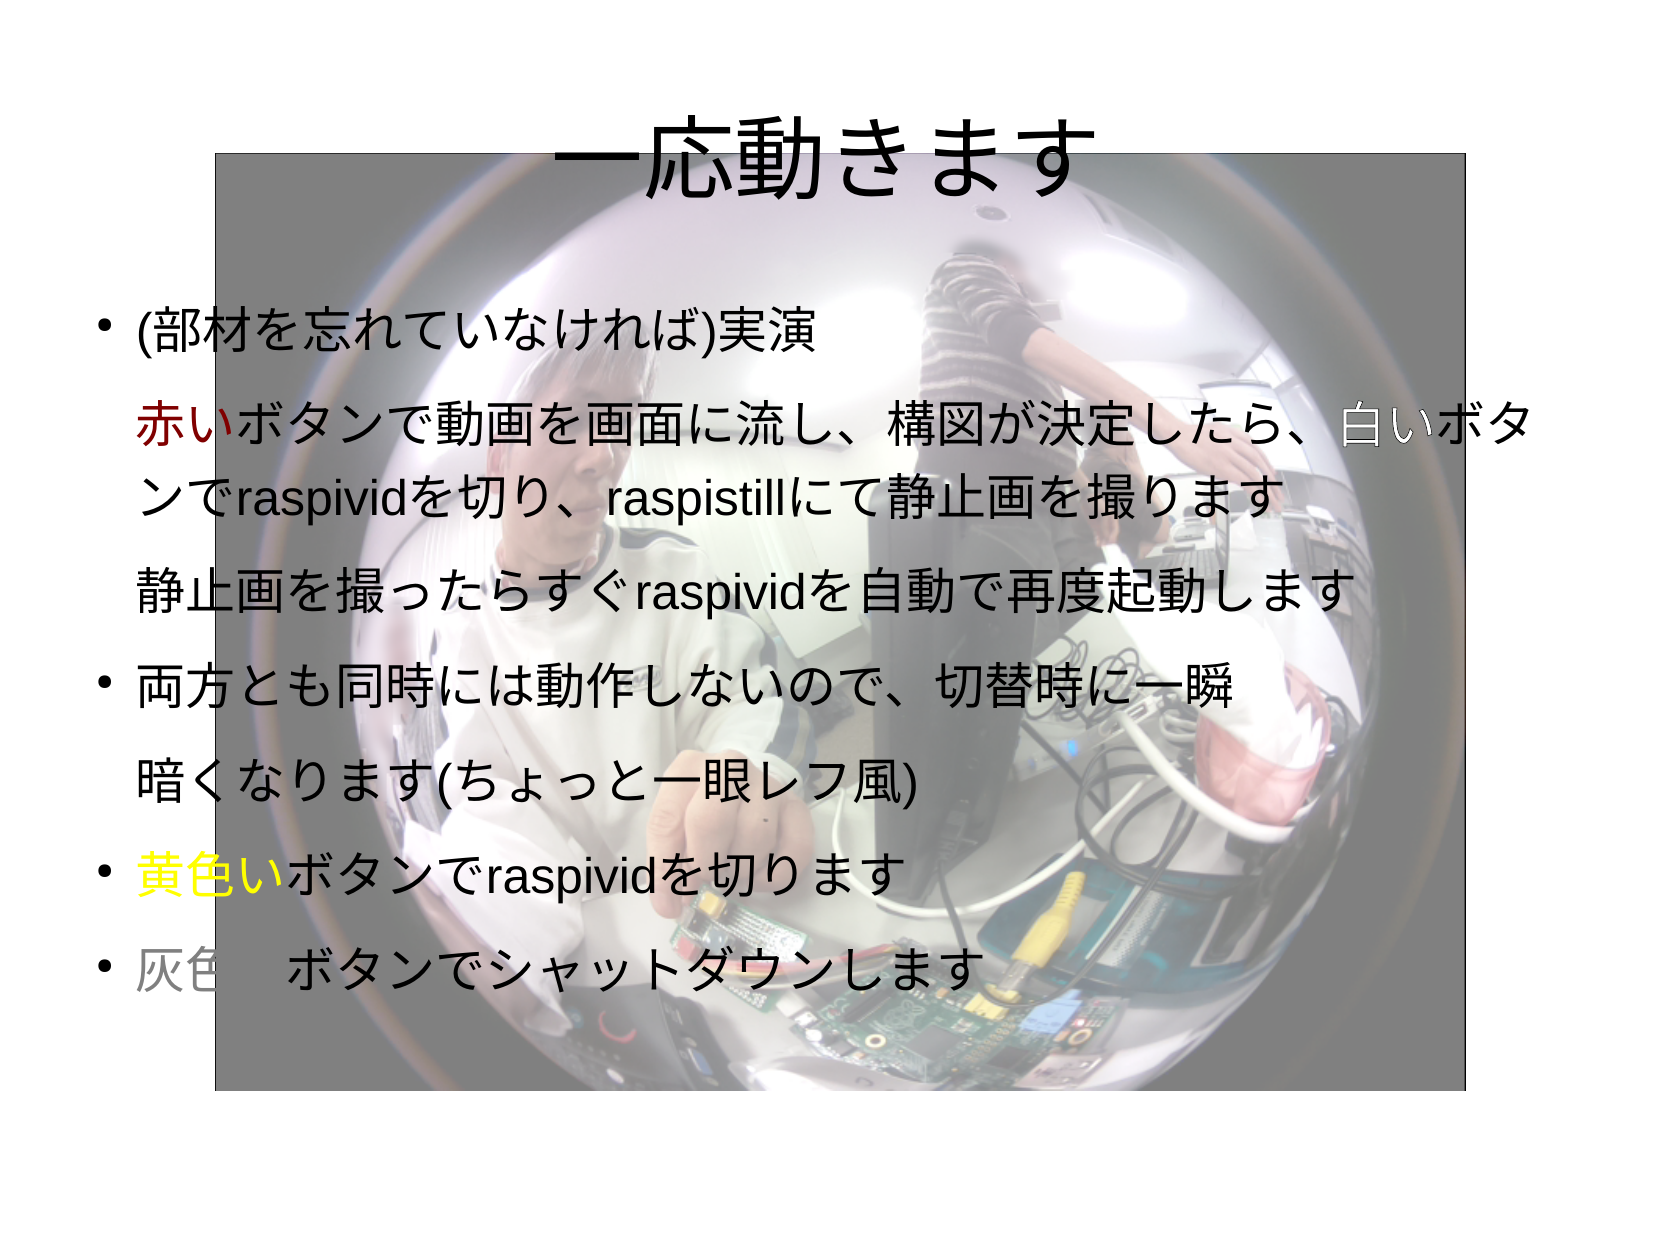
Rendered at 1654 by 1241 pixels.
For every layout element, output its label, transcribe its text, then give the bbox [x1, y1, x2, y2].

list (部材を忘れていなければ)実演 赤いボタンで動画を画面に流し、構図が決定したら、白いボタンでraspividを切り、raspistillにて静止画を撮ります 静止画を撮ったらすぐraspividを自動で再度起動します 両方とも同時には動作しないので、切替時に一瞬 暗くなります(ちょっと一眼レフ風) 黄色いボタンでraspividを切ります 灰色のボタンでシャットダウンします [82, 290, 1571, 1010]
text_box [215, 257, 1465, 290]
title 一応動きます [82, 49, 1571, 257]
text_box [215, 1010, 1465, 1091]
